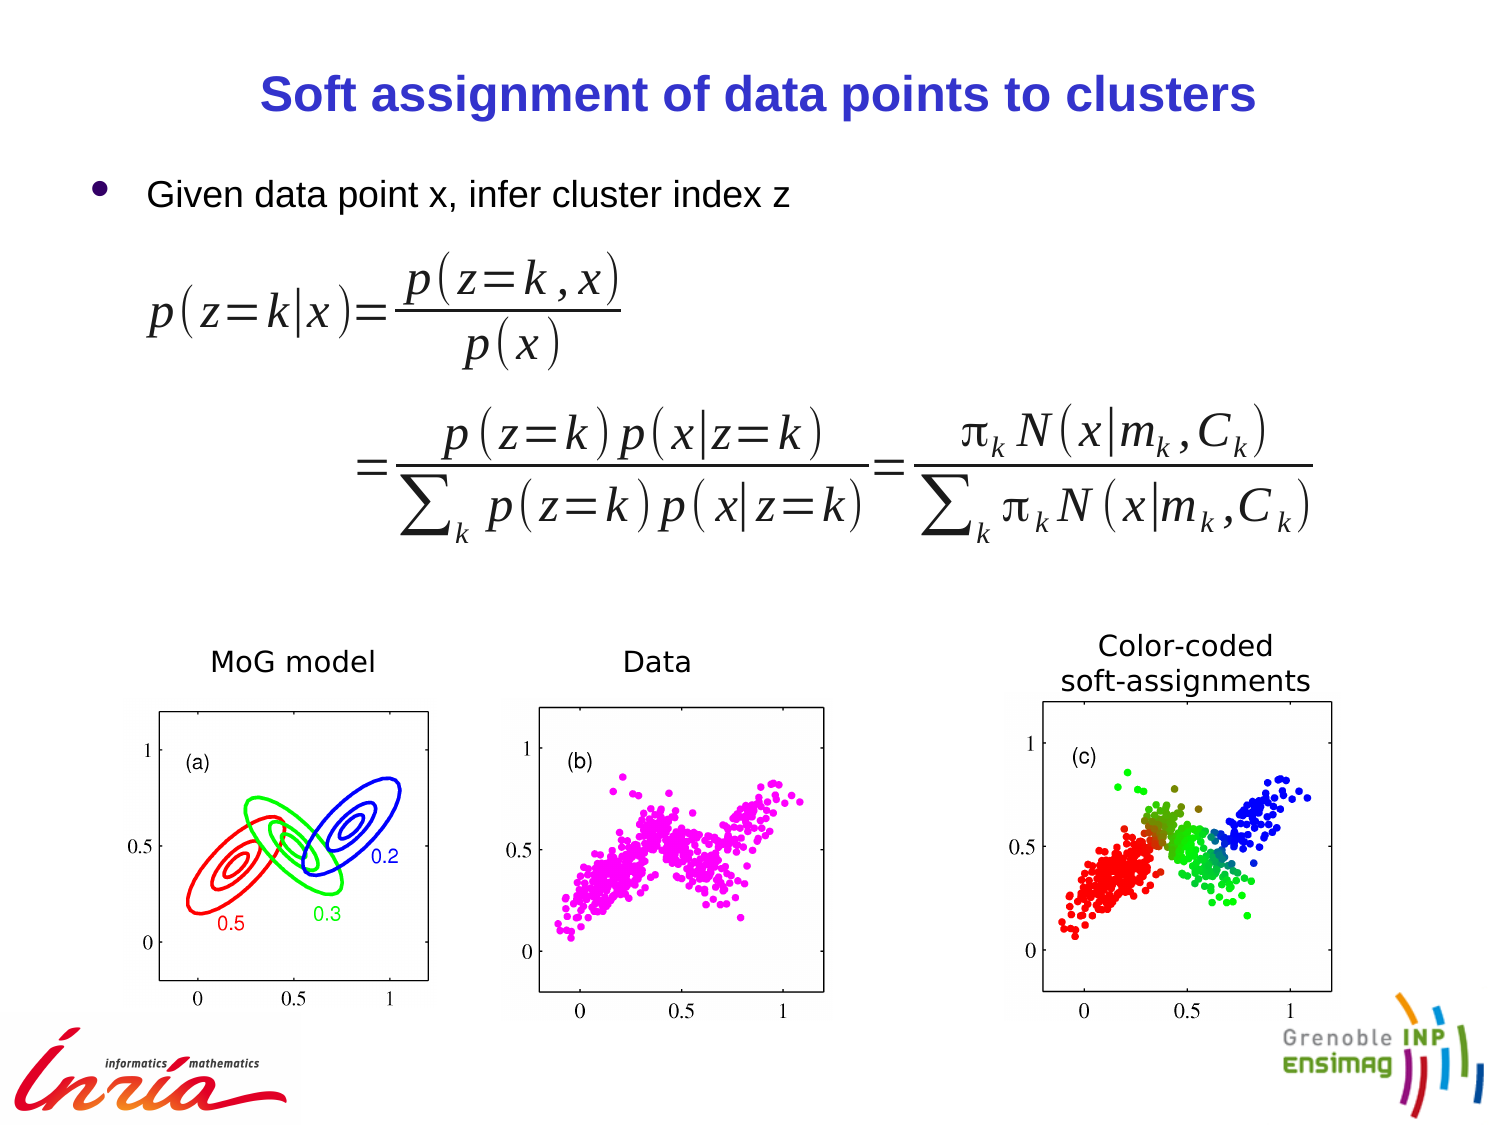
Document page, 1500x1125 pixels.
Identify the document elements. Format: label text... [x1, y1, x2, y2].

chart [130, 248, 638, 376]
text_box Data [607, 635, 708, 686]
picture [1266, 986, 1489, 1125]
list Given data point x, infer cluster index z [75, 162, 1426, 1101]
chart [337, 399, 1328, 549]
picture [1004, 692, 1341, 1021]
text_box Color-coded soft-assignments [1045, 620, 1326, 705]
picture [501, 698, 833, 1021]
title Soft assignment of data points to clusters [75, 45, 1426, 138]
picture [0, 1012, 301, 1125]
text_box MoG model [195, 635, 392, 686]
picture [123, 698, 437, 1008]
